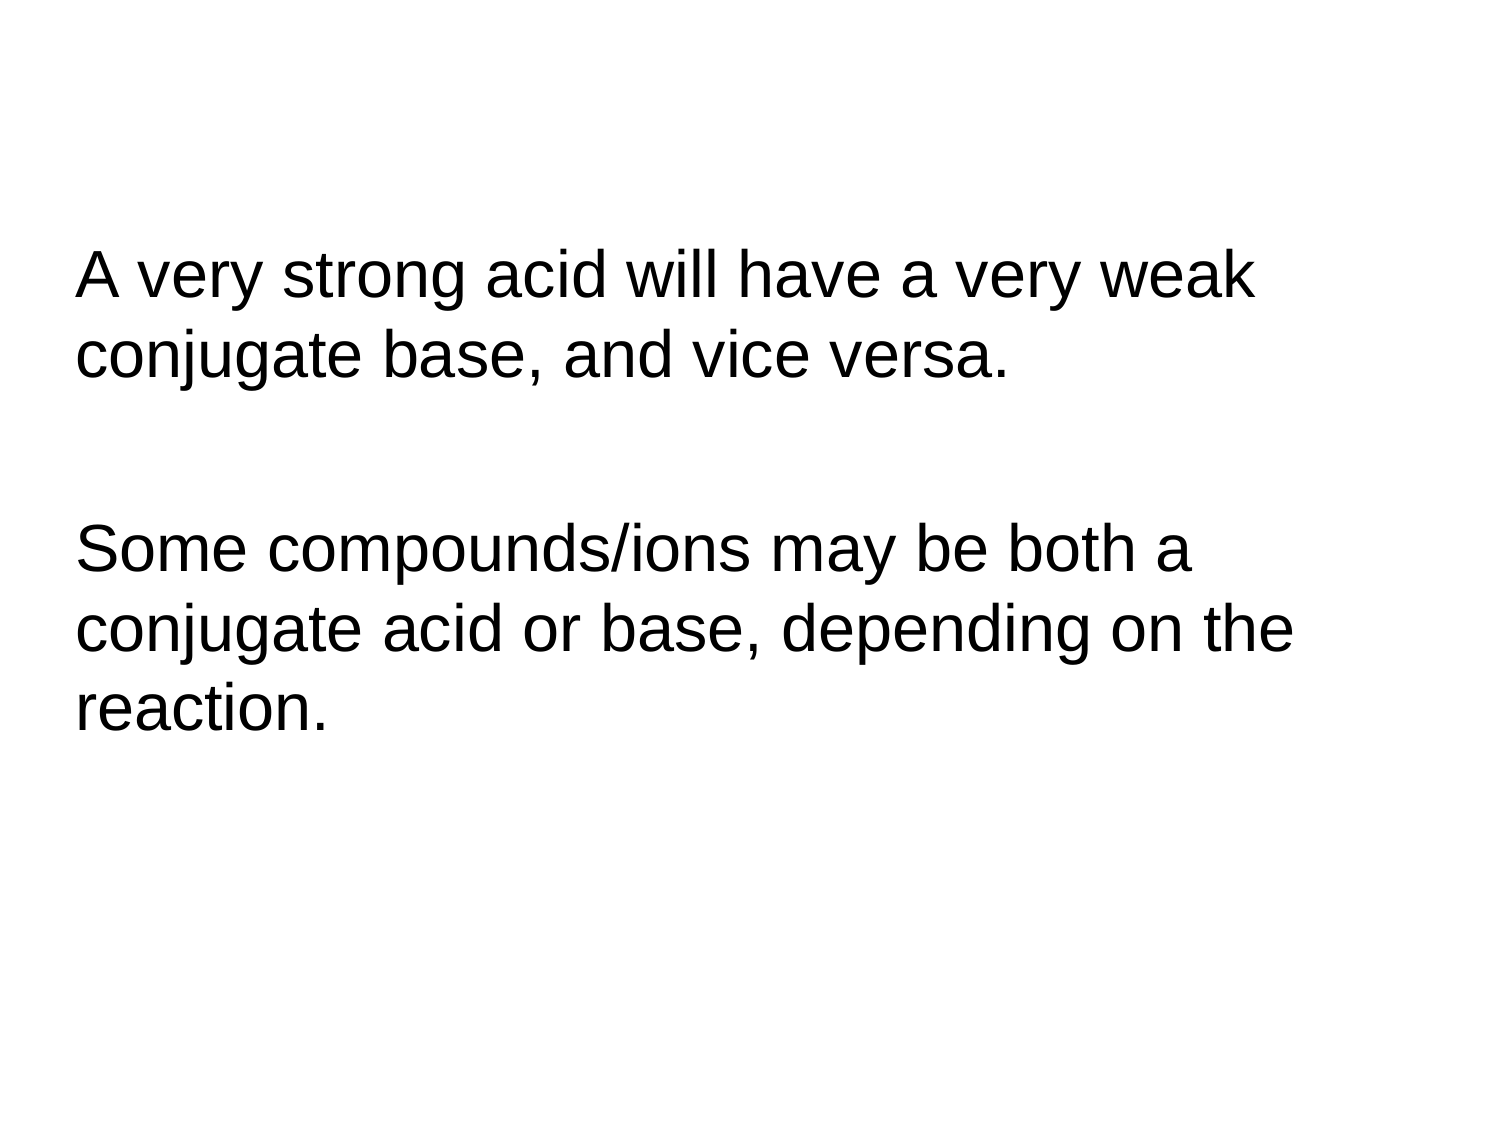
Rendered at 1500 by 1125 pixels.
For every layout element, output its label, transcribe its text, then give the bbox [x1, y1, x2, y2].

subtitle A very strong acid will have a very weak conjugate base, and vice versa. Some compounds/ions may be both a conjugate acid or base, depending on the reaction. [75, 45, 1426, 931]
